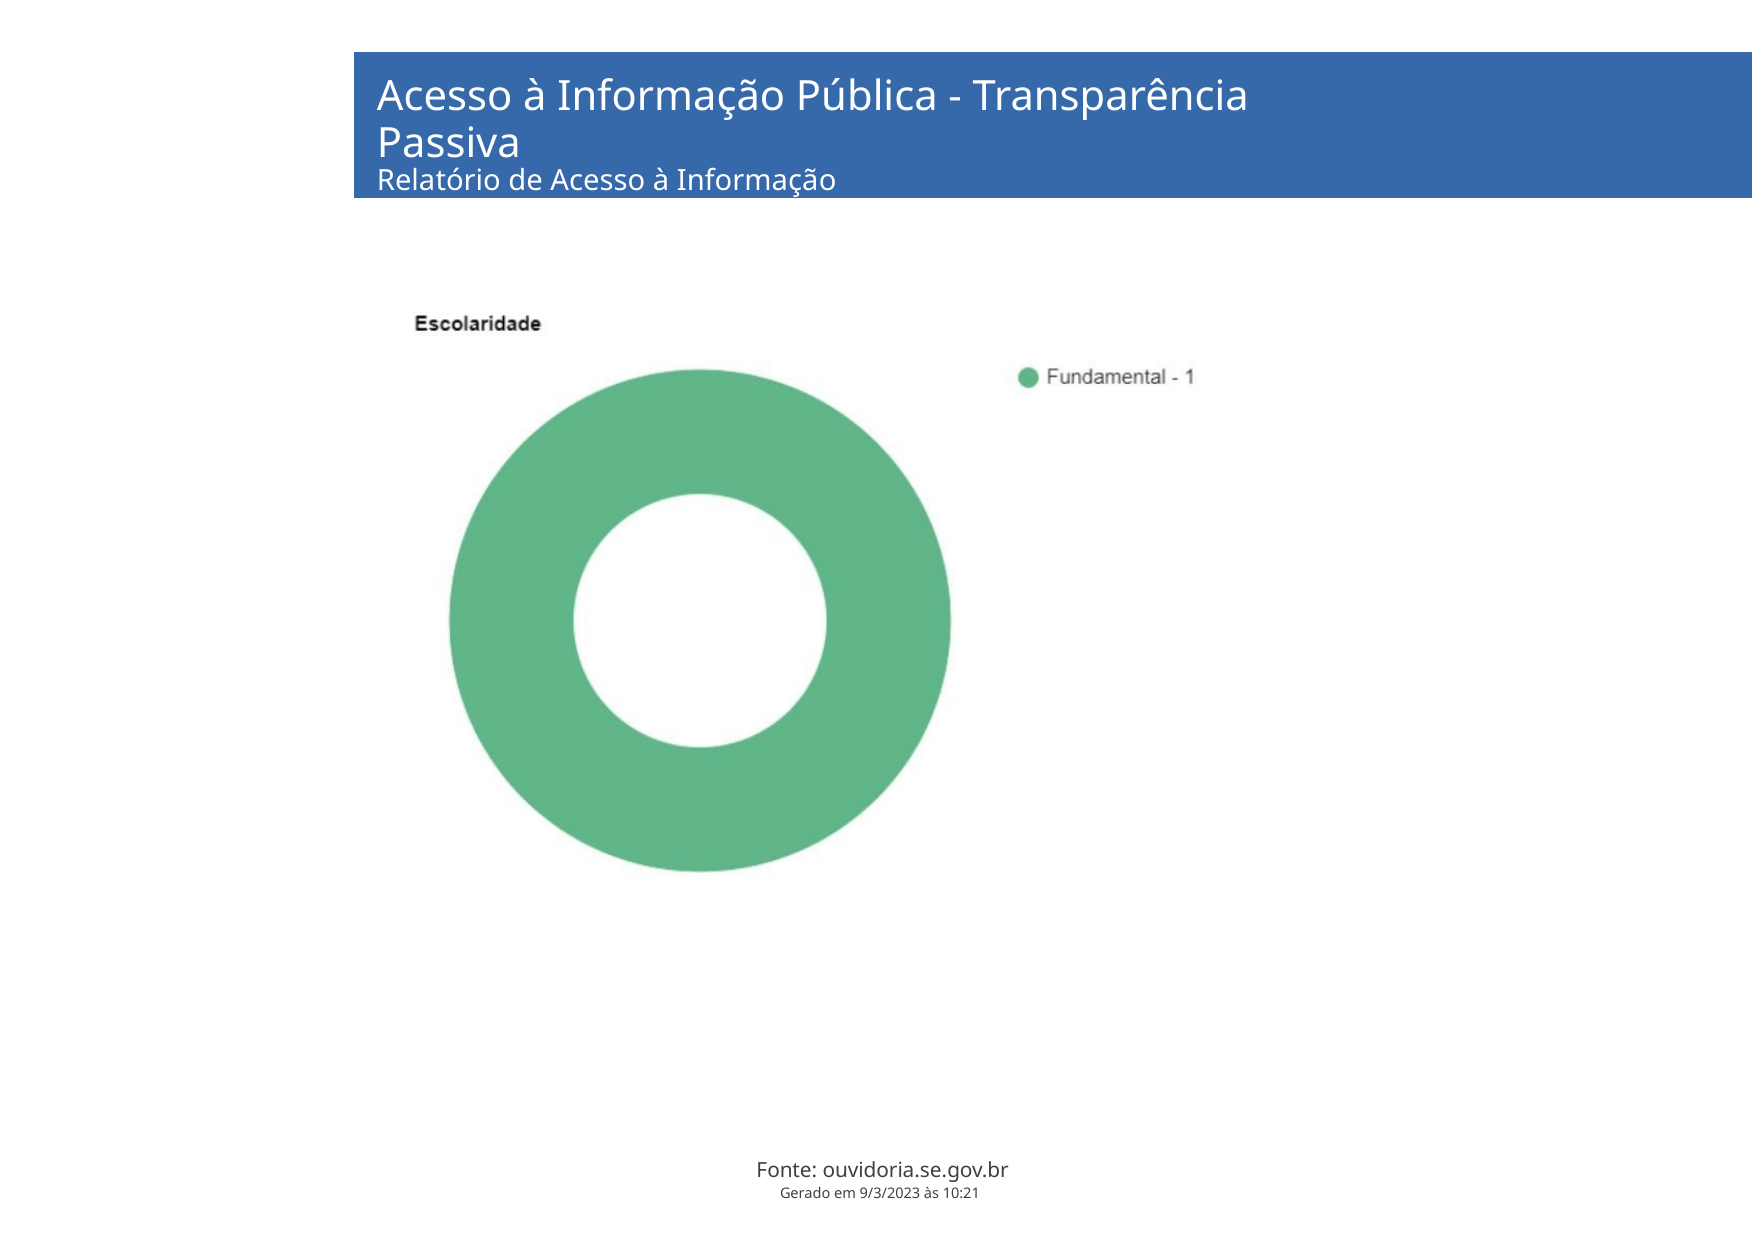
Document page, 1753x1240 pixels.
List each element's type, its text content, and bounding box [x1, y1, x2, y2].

text_box Fonte: ouvidoria.se.gov.br [756, 1158, 1023, 1182]
text_box Gerado em 9/3/2023 às 10:21 [780, 1184, 999, 1202]
text_box [354, 52, 1752, 198]
text_box [155, 211, 1599, 1028]
text_box Acesso à Informação Pública - Transparência Passiva Relatório de Acesso à Informação SETURFevereiro a Fevereiro de 2023 [376, 72, 1403, 228]
